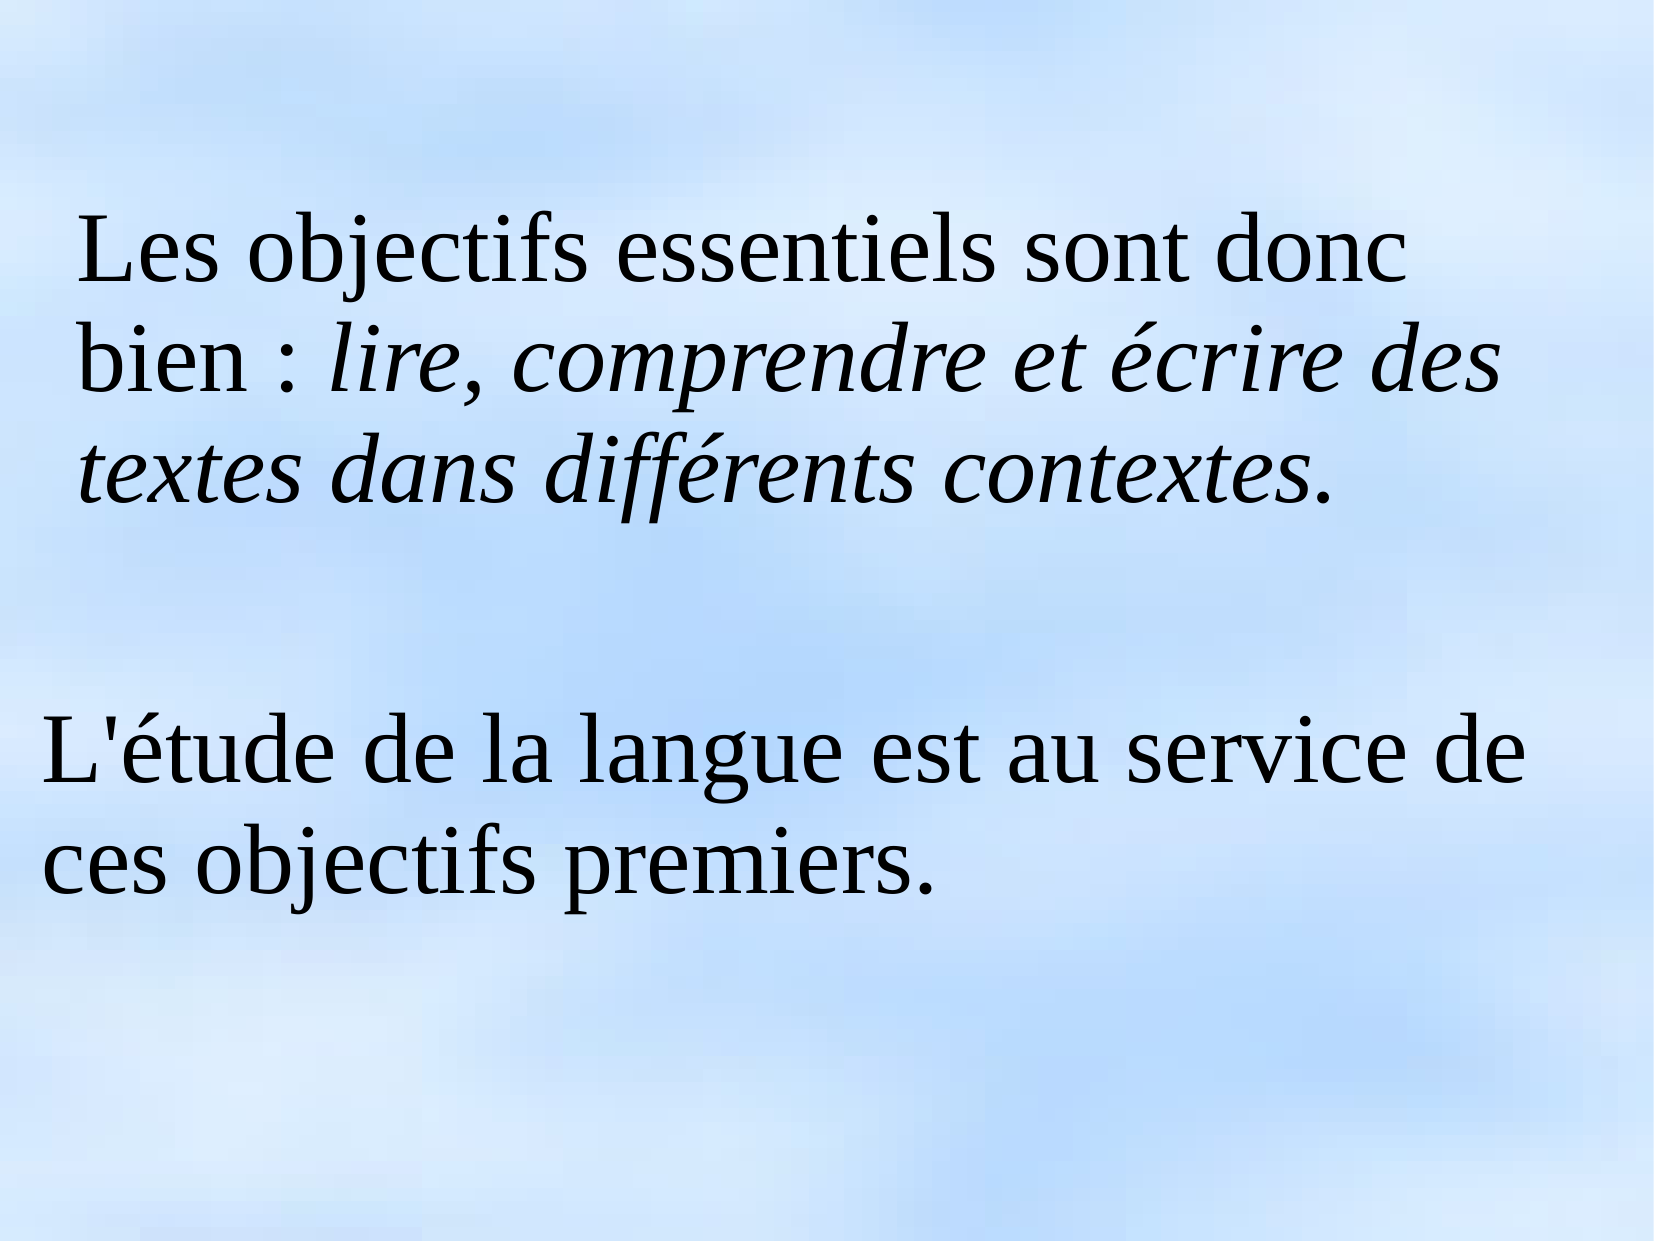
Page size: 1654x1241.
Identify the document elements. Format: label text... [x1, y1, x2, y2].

title Les objectifs essentiels sont donc bien : lire, comprendre et écrire des textes dans différents contextes. [76, 192, 1565, 693]
text_box L'étude de la langue est au service de ces objectifs premiers. [41, 693, 1654, 916]
picture [0, 0, 1654, 1241]
